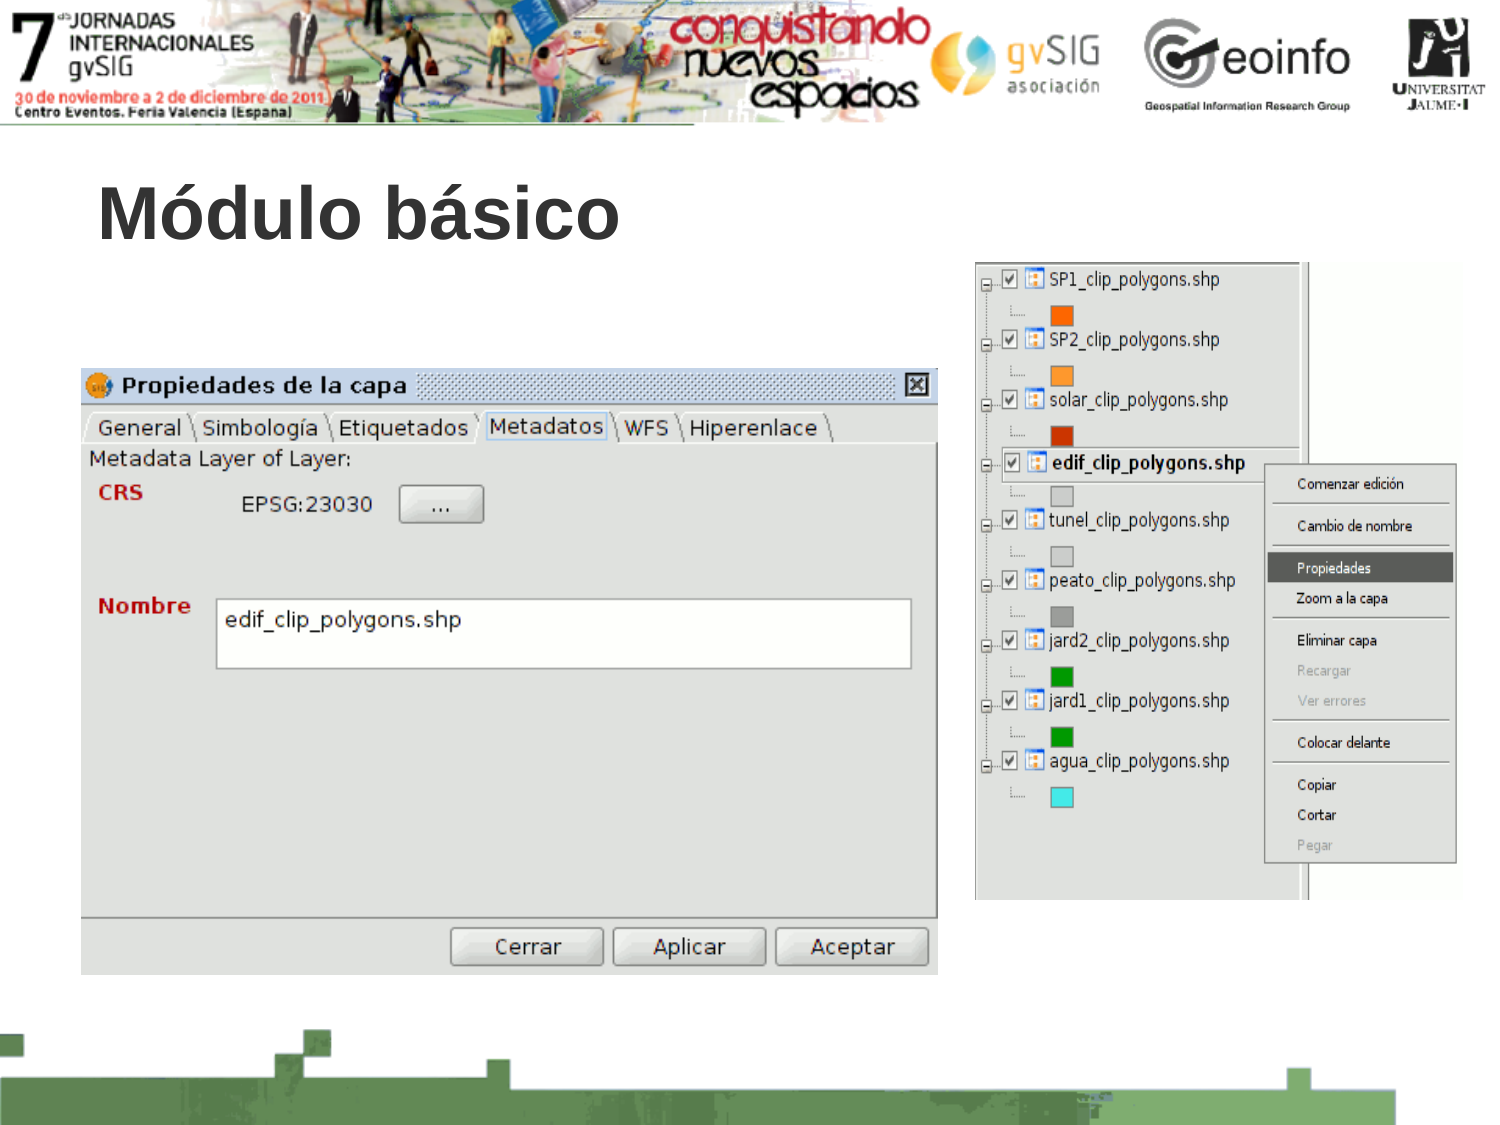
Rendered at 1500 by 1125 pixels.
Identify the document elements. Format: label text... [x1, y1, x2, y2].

title Módulo básico [97, 155, 1401, 273]
picture [0, 0, 1500, 1125]
